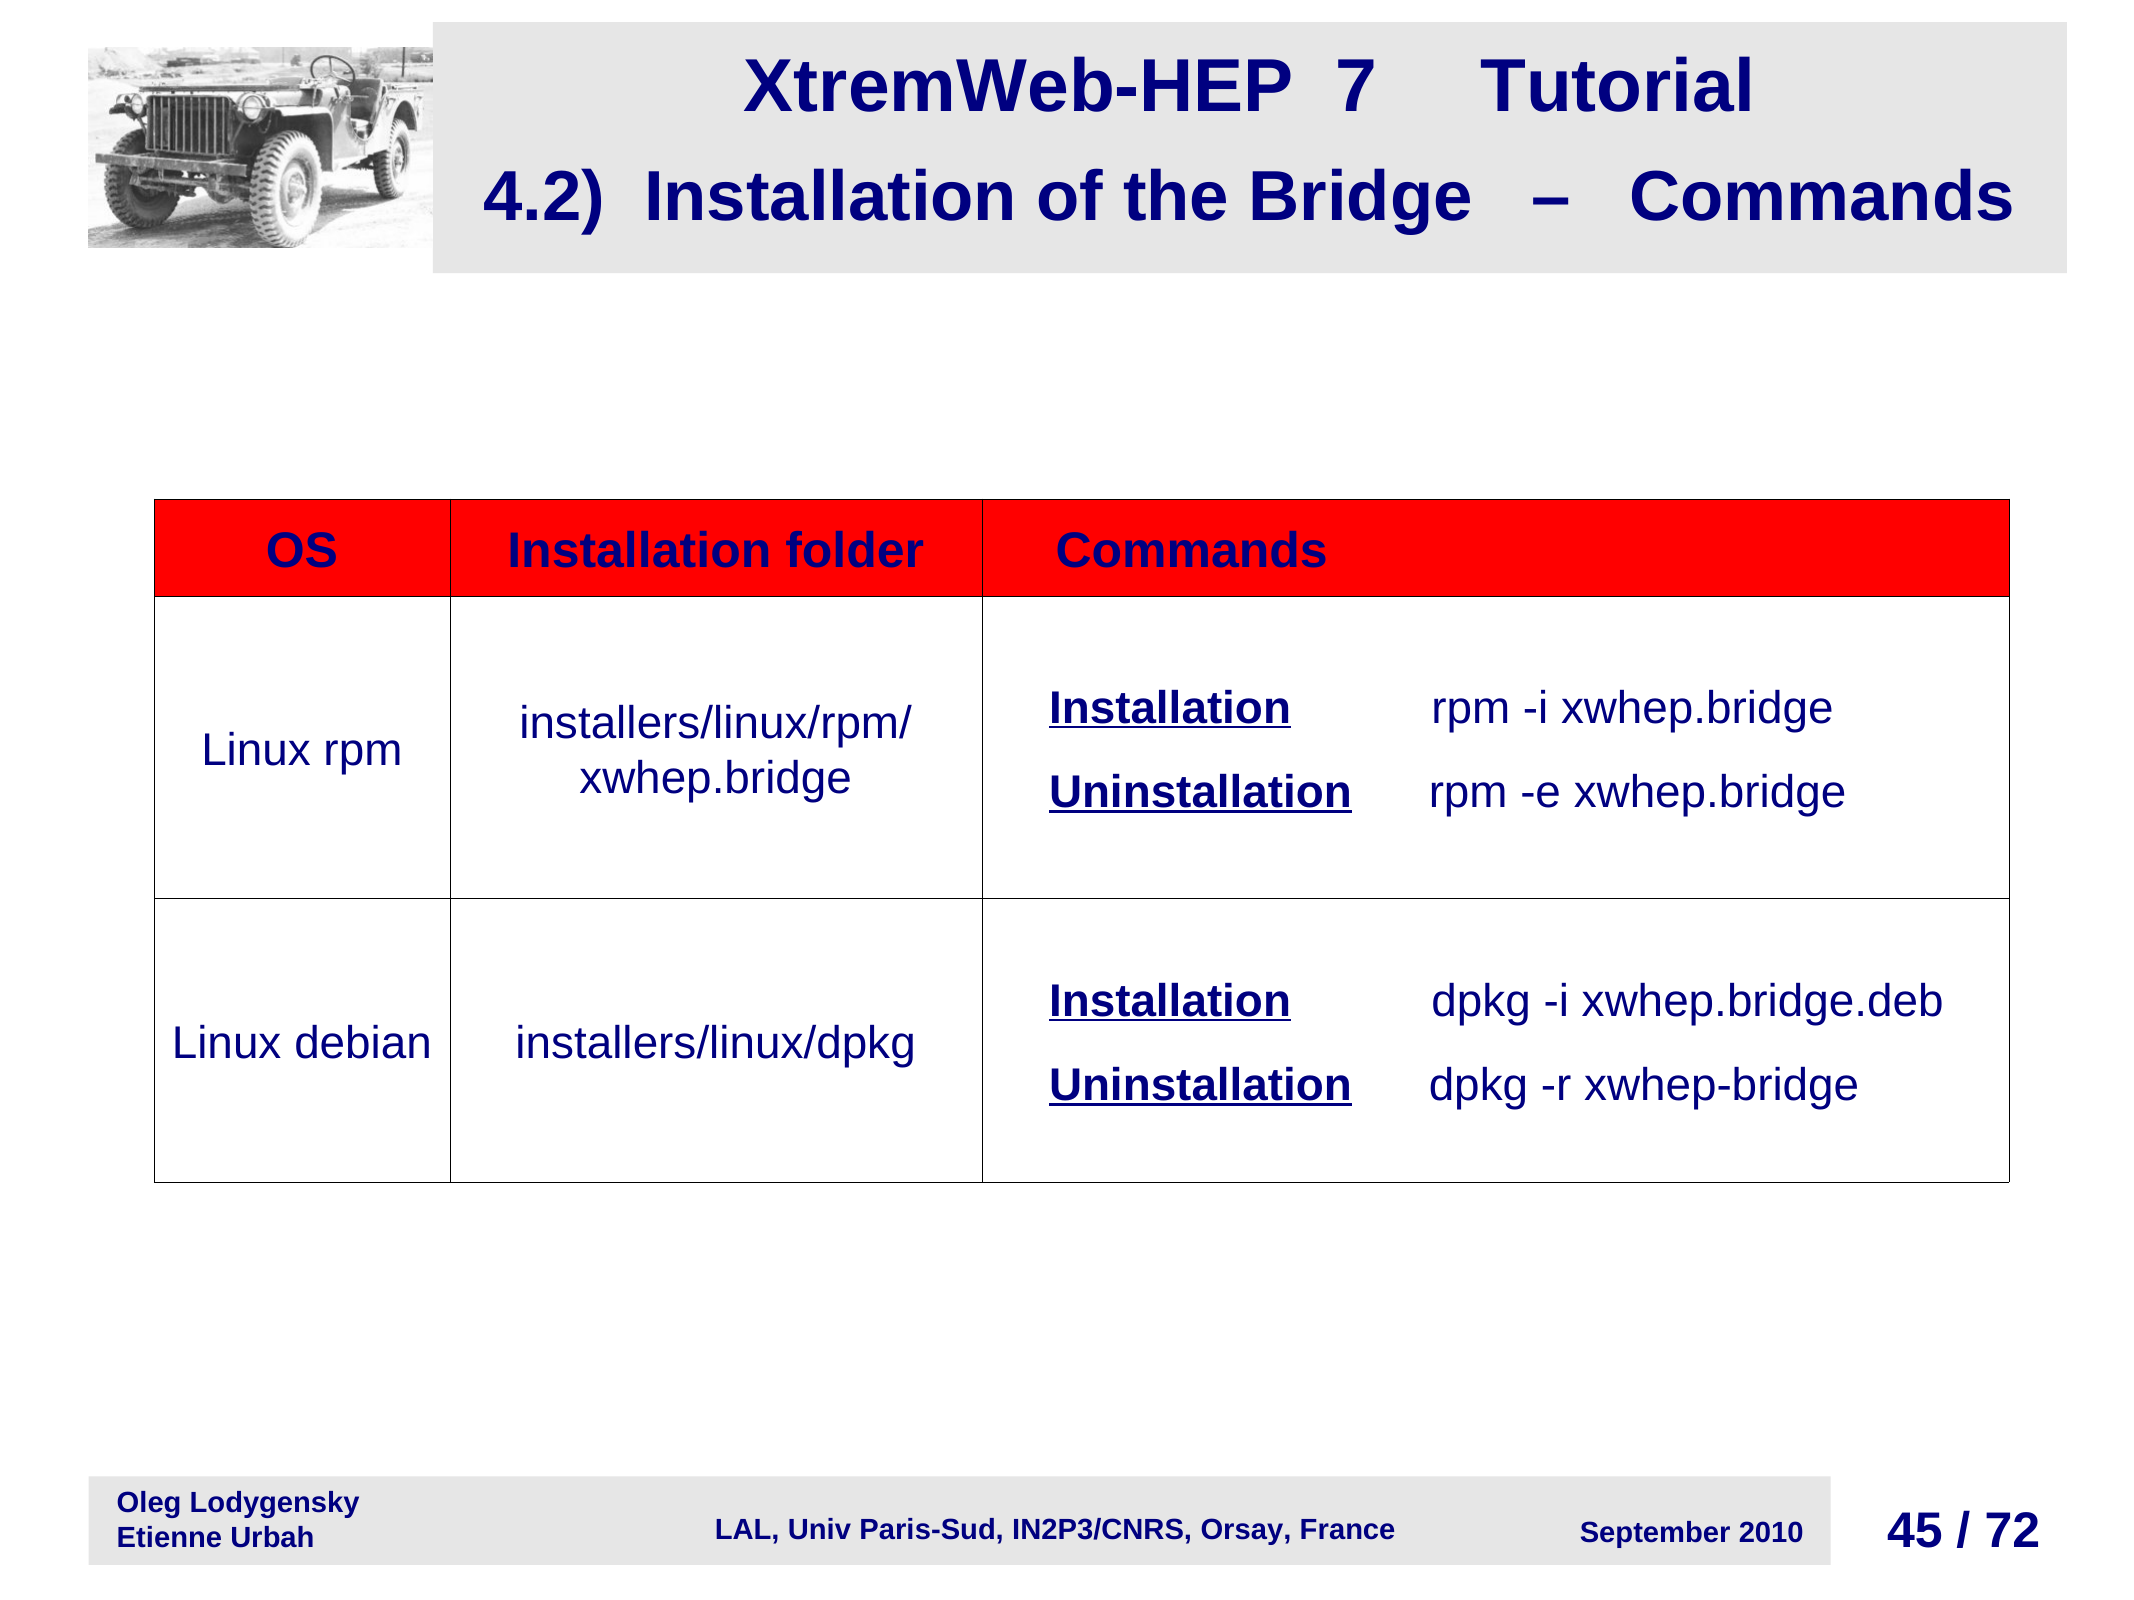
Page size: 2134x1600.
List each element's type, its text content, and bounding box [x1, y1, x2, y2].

table_header OS [155, 500, 450, 596]
table_cell installers/linux/dpkg [451, 899, 982, 1182]
table_header Commands [983, 500, 2009, 596]
picture [88, 47, 433, 248]
table_cell Linux rpm [155, 597, 450, 898]
table_cell installers/linux/rpm/ xwhep.bridge [451, 597, 982, 898]
table_header Installation folder [451, 500, 982, 596]
table_cell Installation rpm -i xwhep.bridge Uninstallation rpm -e xwhep.bridge [983, 597, 2009, 898]
table_cell Linux debian [155, 899, 450, 1182]
table_cell Installation dpkg -i xwhep.bridge.deb Uninstallation dpkg -r xwhep-bridge [983, 899, 2009, 1182]
title 4.2) Installation of the Bridge – Commands [442, 118, 2067, 266]
